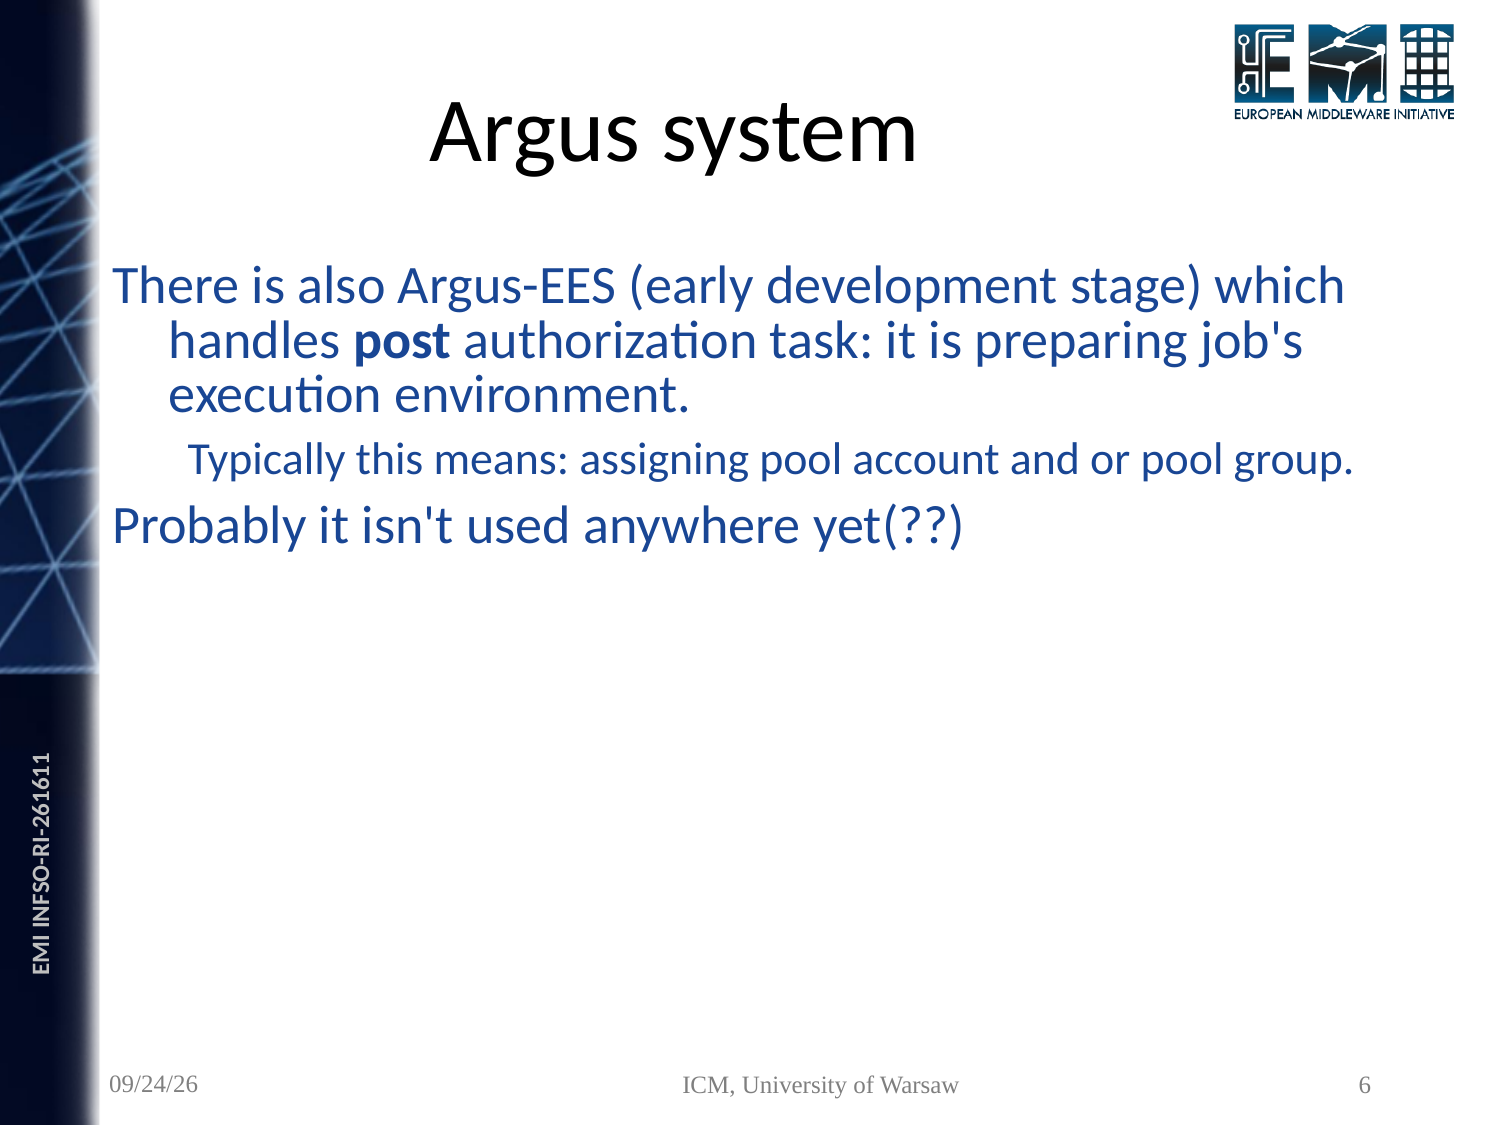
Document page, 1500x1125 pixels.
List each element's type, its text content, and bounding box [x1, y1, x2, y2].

title Argus system [112, 44, 1238, 233]
picture [1185, 8, 1500, 140]
list There is also Argus-EES (early development stage) which handles post authorization task: it is preparing job's execution environment. Typically this means: assigning pool account and or pool group. Probably it isn't used anywhere yet(??) [112, 263, 1425, 1006]
picture [0, 0, 111, 1125]
